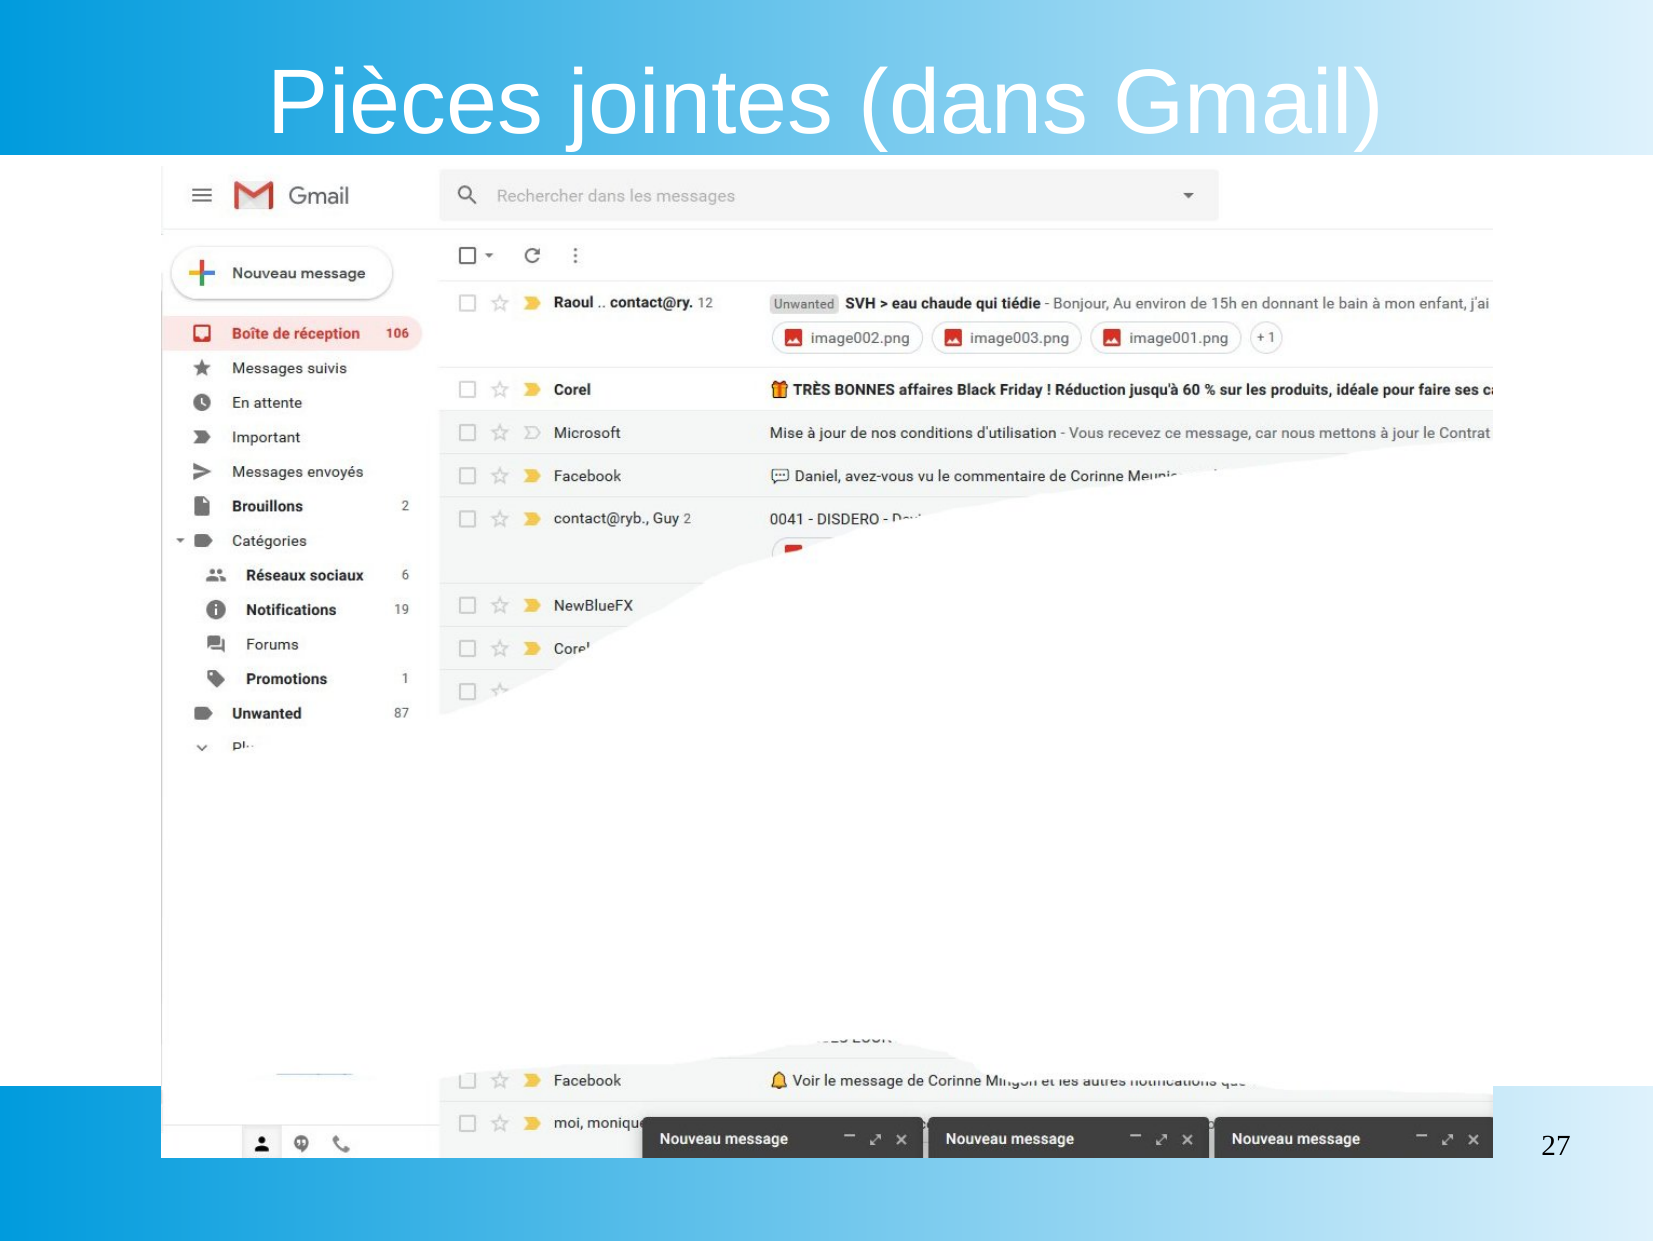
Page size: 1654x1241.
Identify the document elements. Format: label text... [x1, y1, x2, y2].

picture [161, 166, 1493, 1158]
title Pièces jointes (dans Gmail) [82, 49, 1571, 155]
